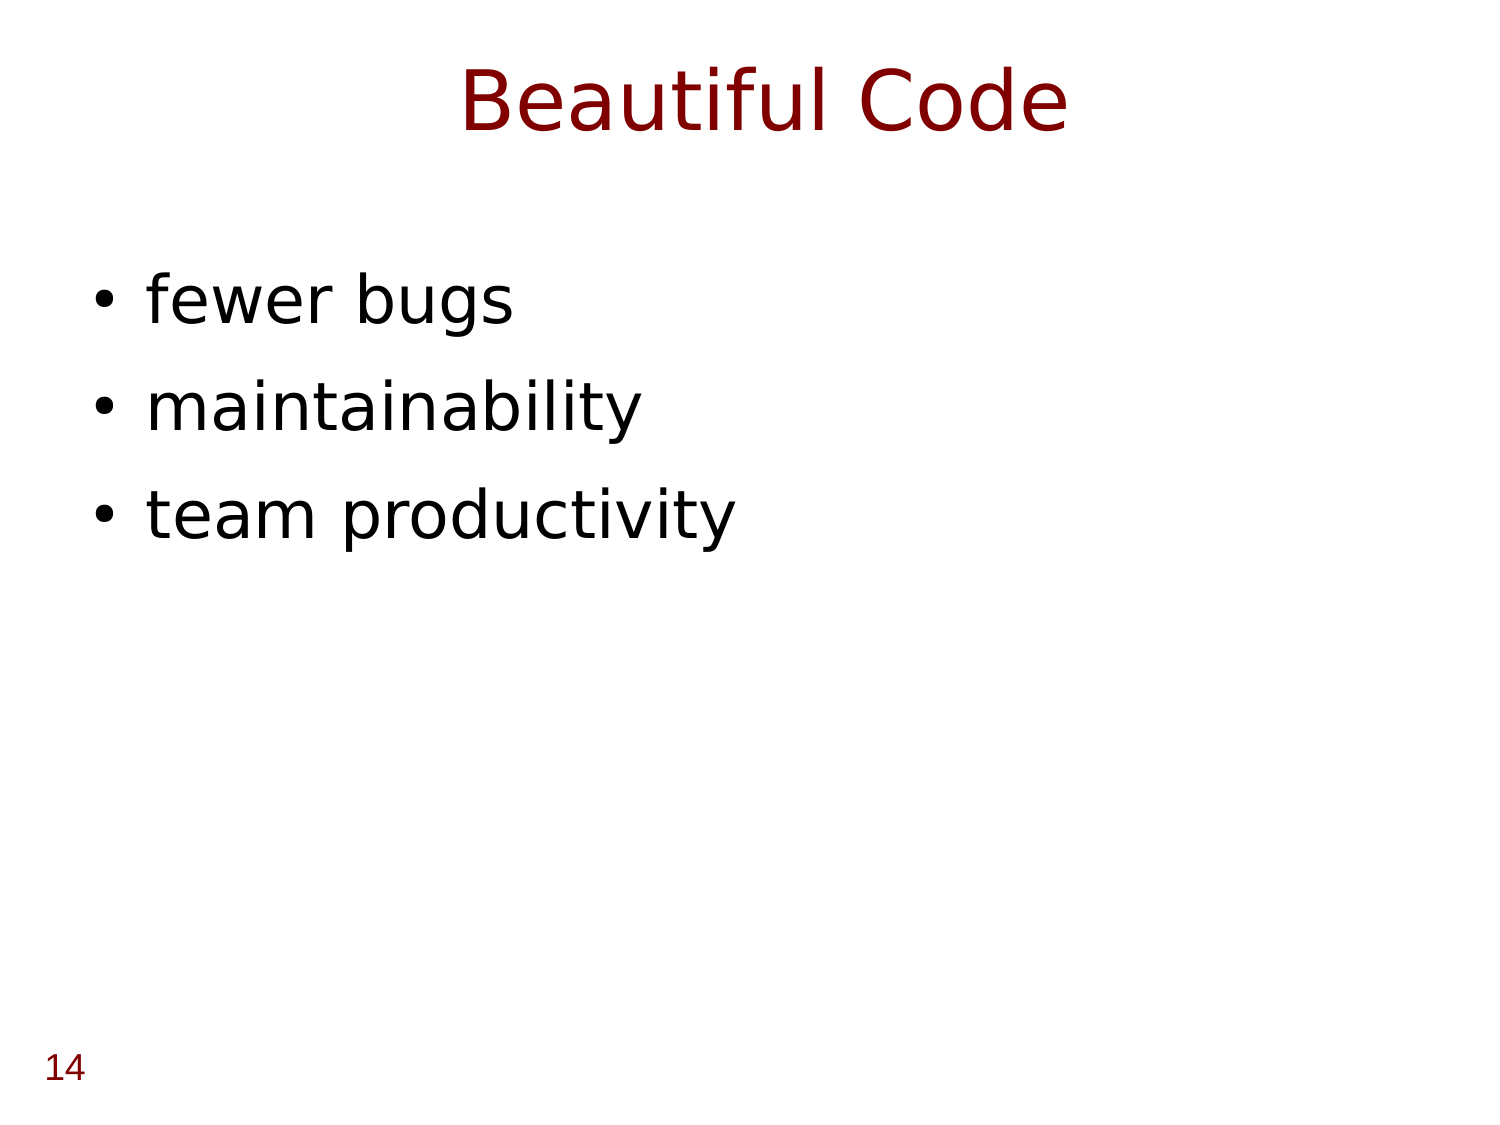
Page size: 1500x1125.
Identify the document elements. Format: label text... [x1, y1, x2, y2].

title Beautiful Code [70, 27, 1459, 178]
list fewer bugs maintainability team productivity [75, 261, 1447, 1004]
